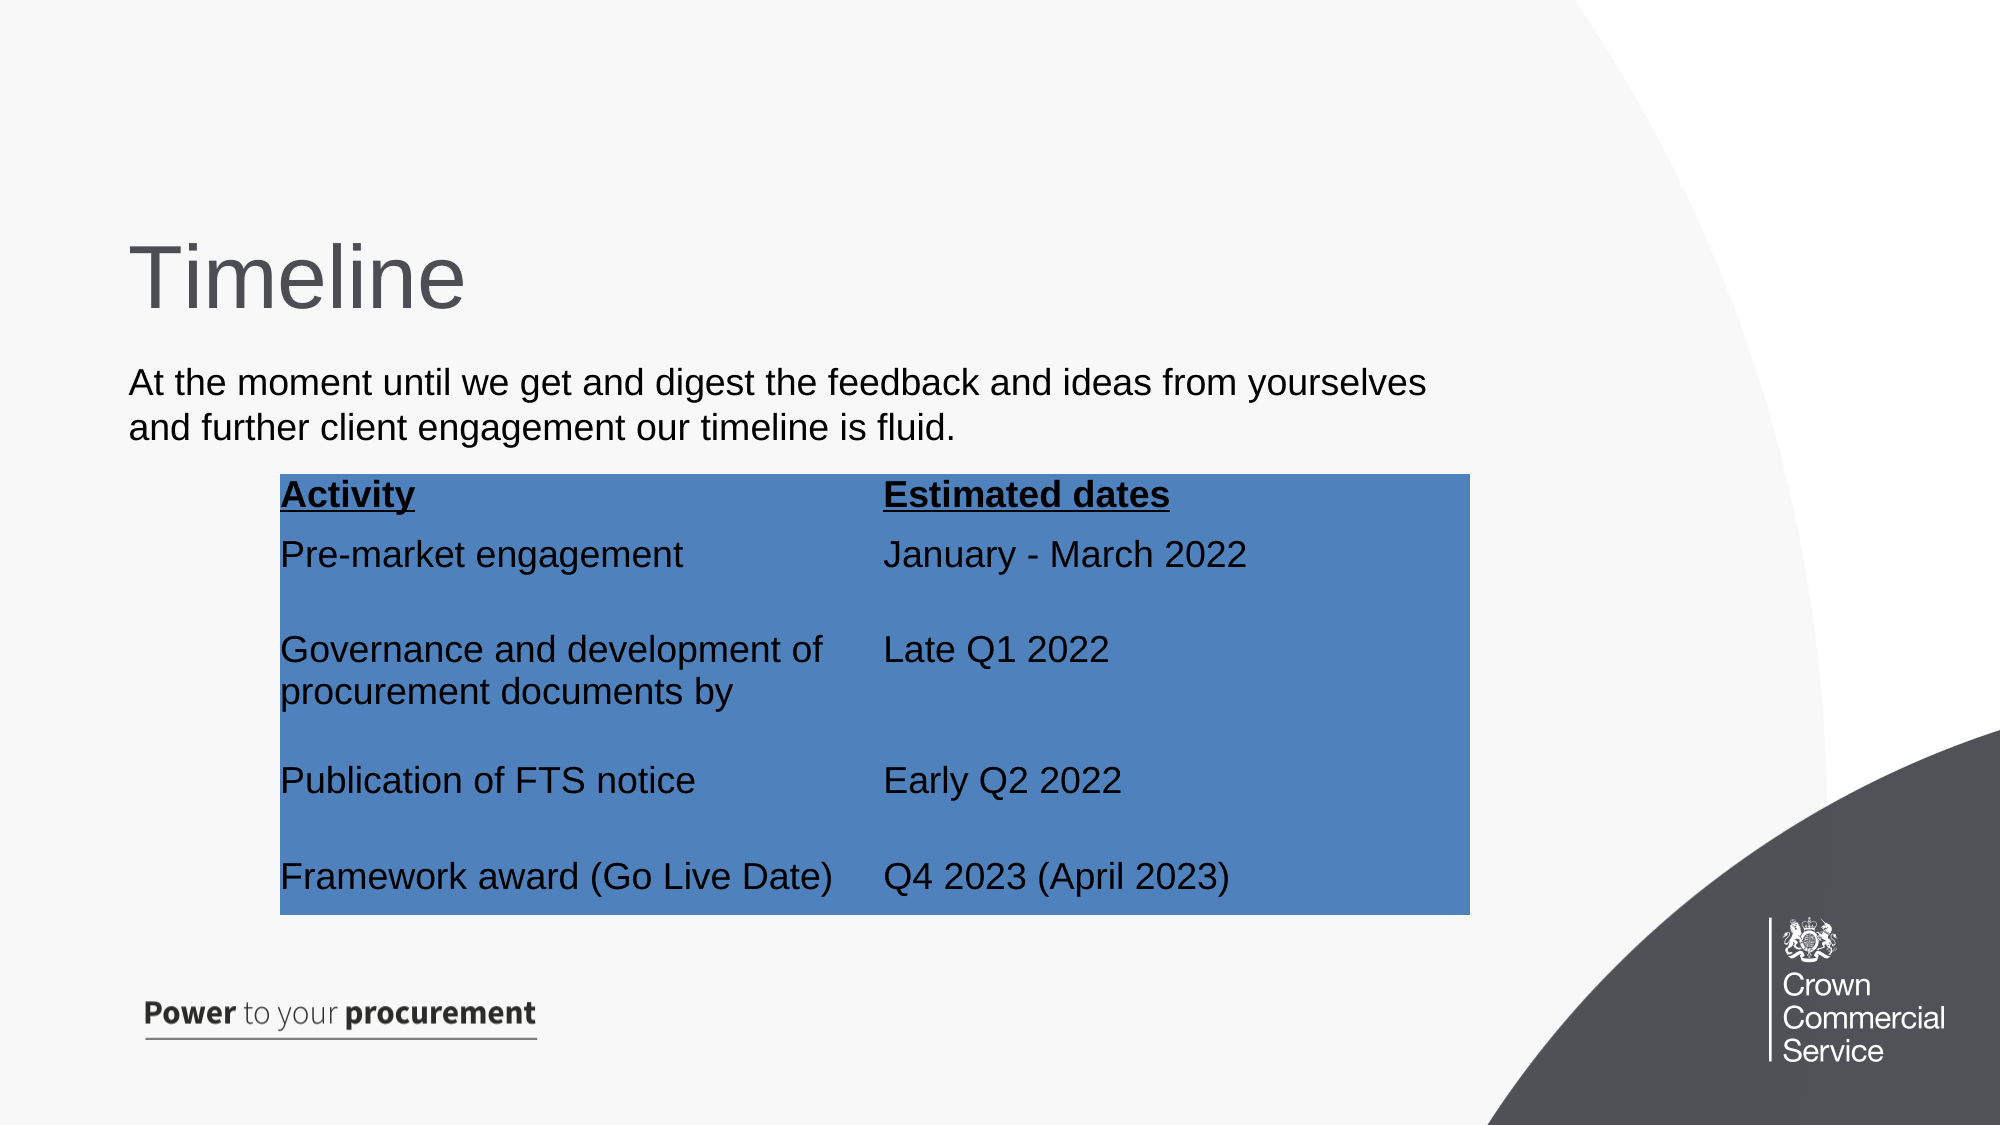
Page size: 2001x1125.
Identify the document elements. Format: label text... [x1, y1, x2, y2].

table_header Activity [280, 474, 883, 533]
table_cell January - March 2022 [883, 533, 1470, 629]
table_cell Early Q2 2022 [883, 760, 1470, 855]
table_cell Publication of FTS notice [280, 760, 883, 855]
title Timeline [128, 219, 1922, 358]
table_cell Pre-market engagement [280, 533, 883, 629]
table_cell Q4 2023 (April 2023) [883, 855, 1470, 915]
table_cell Governance and development of procurement documents by [280, 629, 883, 760]
table_header Estimated dates [883, 474, 1470, 533]
table_cell Late Q1 2022 [883, 629, 1470, 760]
subtitle At the moment until we get and digest the feedback and ideas from yourselves and further client engagement our timeline is fluid. [128, 357, 1465, 550]
table_cell Framework award (Go Live Date) [280, 855, 883, 915]
